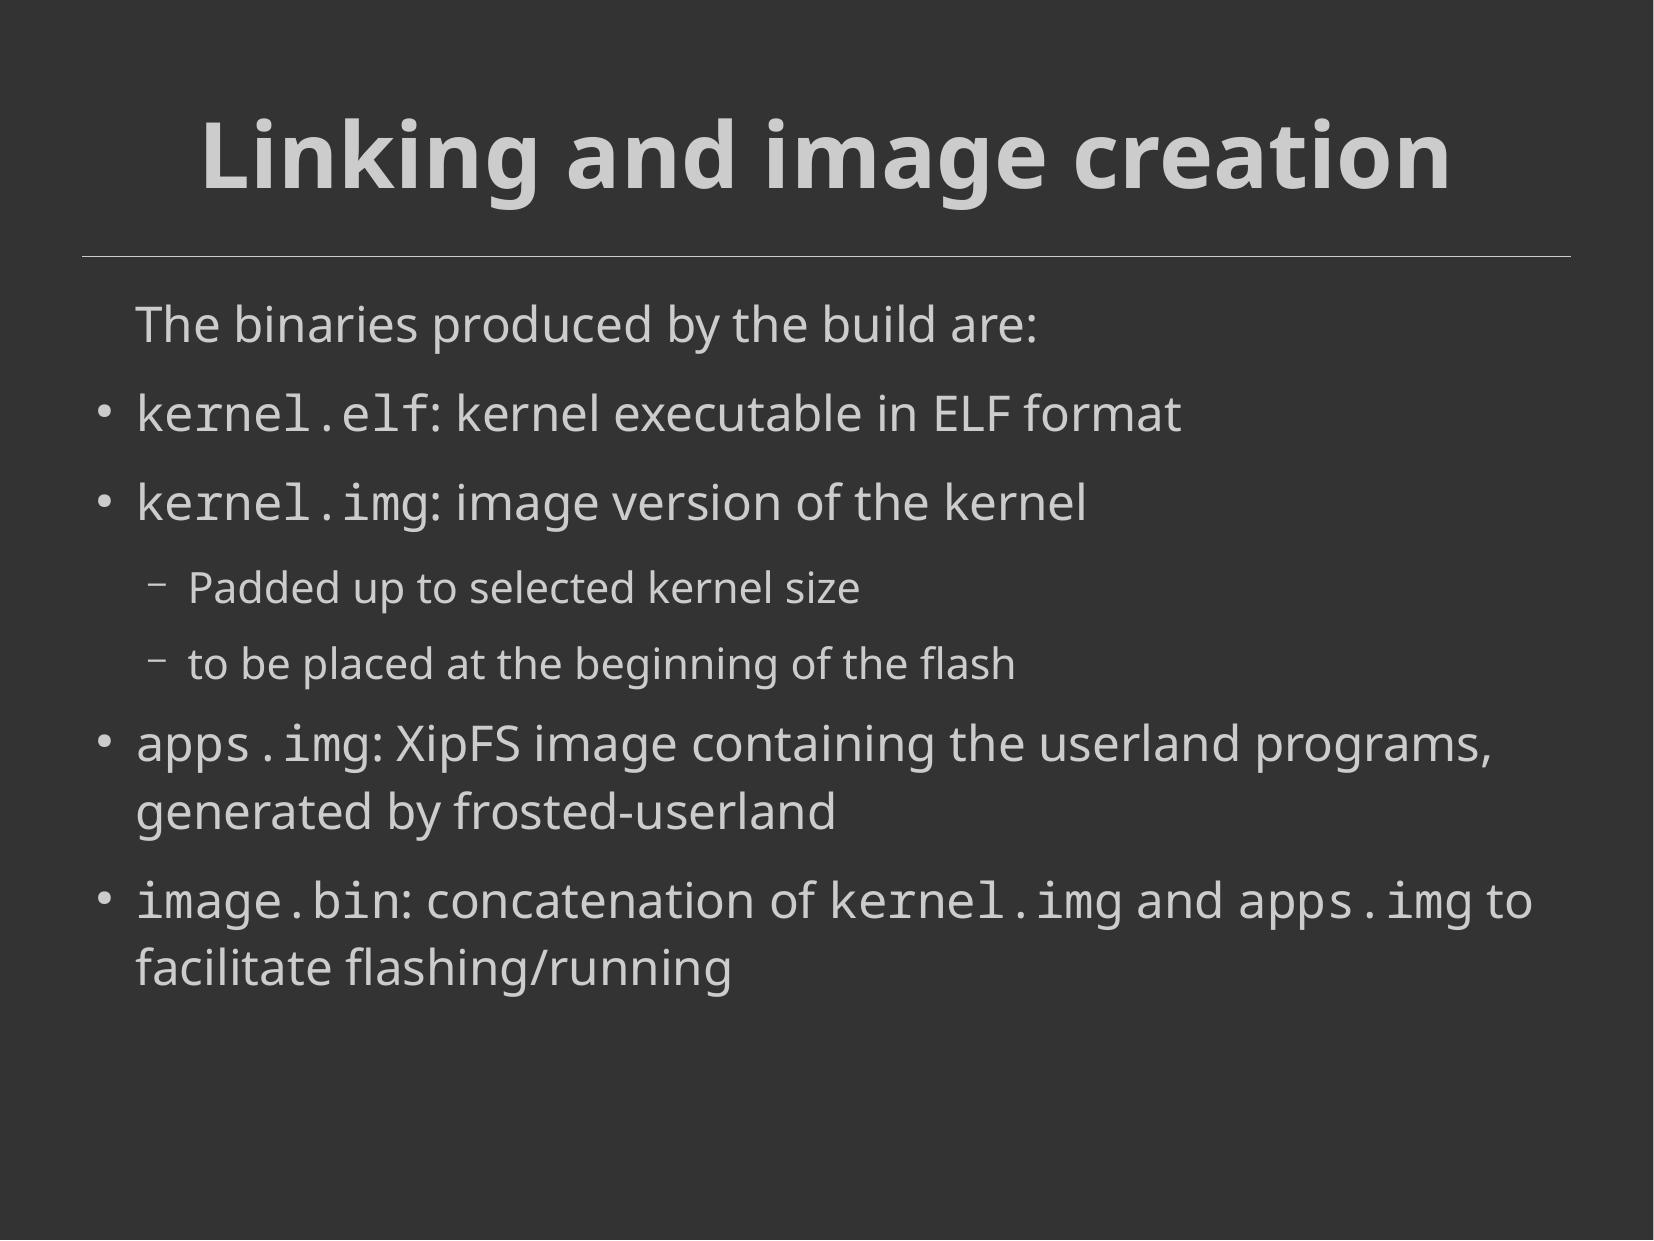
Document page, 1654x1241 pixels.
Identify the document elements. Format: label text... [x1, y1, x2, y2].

title Linking and image creation [82, 49, 1571, 257]
list The binaries produced by the build are: kernel.elf: kernel executable in ELF format kernel.img: image version of the kernel Padded up to selected kernel size to be placed at the beginning of the flash apps.img: XipFS image containing the userland programs, generated by frosted-userland image.bin: concatenation of kernel.img and apps.img to facilitate flashing/running [82, 290, 1571, 1010]
